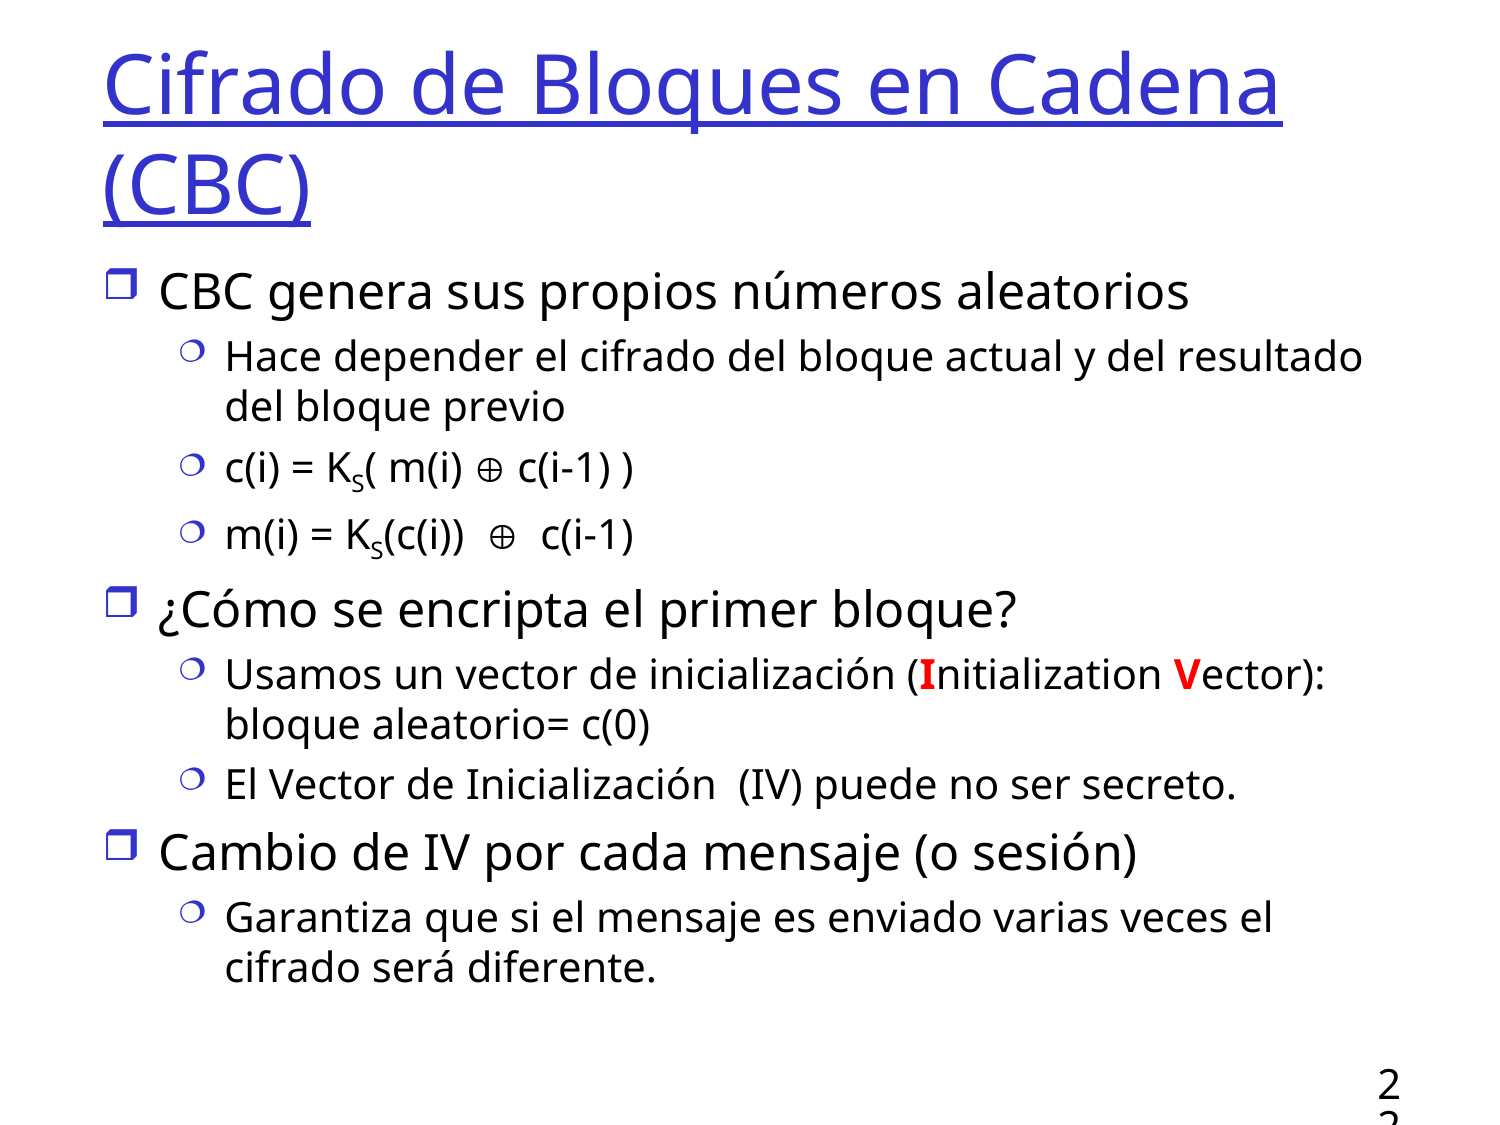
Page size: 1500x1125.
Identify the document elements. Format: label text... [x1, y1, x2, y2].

title Cifrado de Bloques en Cadena (CBC) [87, 23, 1363, 239]
list CBC genera sus propios números aleatorios Hace depender el cifrado del bloque actual y del resultado del bloque previo c(i) = KS( m(i)  c(i-1) ) m(i) = KS(c(i))  c(i-1) ¿Cómo se encripta el primer bloque? Usamos un vector de inicialización (Initialization Vector): bloque aleatorio= c(0) El Vector de Inicialización (IV) puede no ser secreto. Cambio de IV por cada mensaje (o sesión) Garantiza que si el mensaje es enviado varias veces el cifrado será diferente. [87, 251, 1437, 1071]
